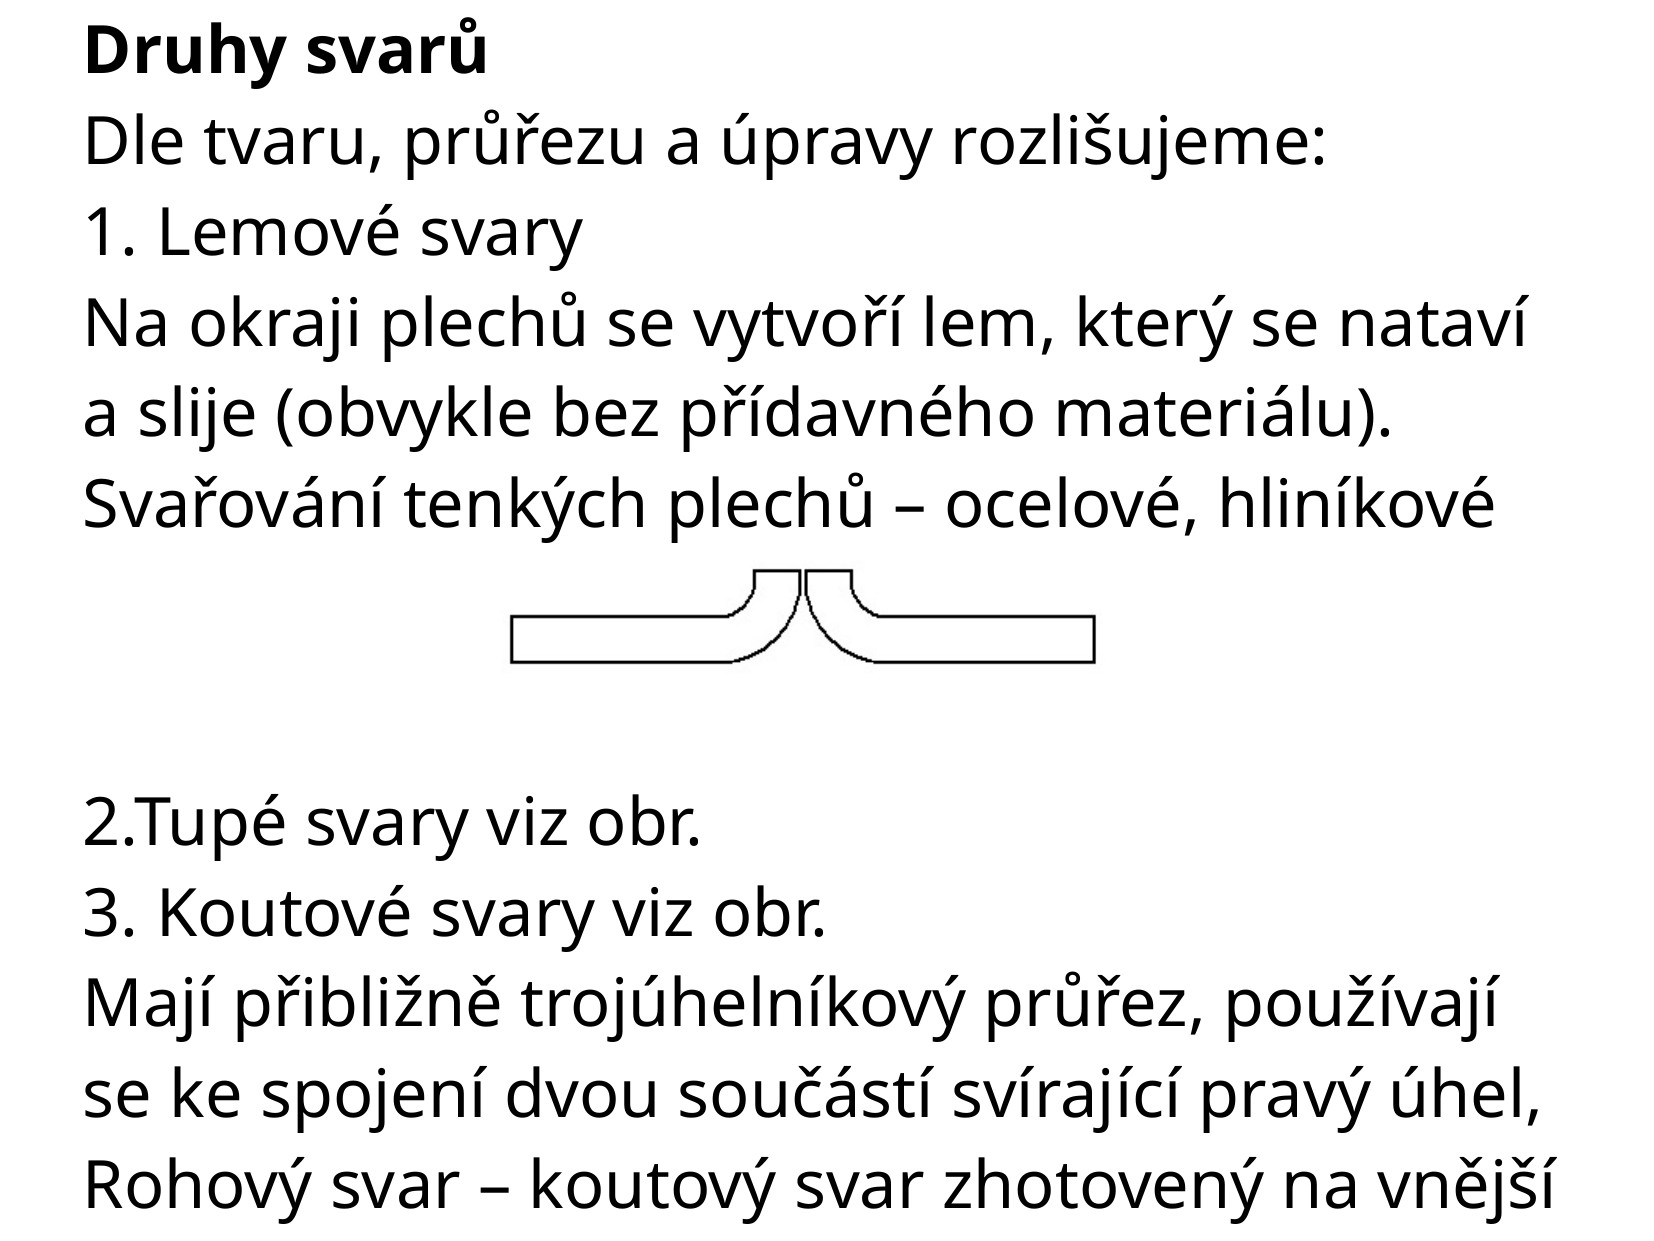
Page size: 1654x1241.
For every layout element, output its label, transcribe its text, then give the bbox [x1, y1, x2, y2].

picture [501, 560, 1107, 691]
subtitle Druhy svarů Dle tvaru, průřezu a úpravy rozlišujeme: 1. Lemové svary Na okraji plechů se vytvoří lem, který se nataví a slije (obvykle bez přídavného materiálu). Svařování tenkých plechů – ocelové, hliníkové 2.Tupé svary viz obr. 3. Koutové svary viz obr. Mají přibližně trojúhelníkový průřez, používají se ke spojení dvou součástí svírající pravý úhel, Rohový svar – koutový svar zhotovený na vnější straně plechů [82, 82, 1571, 1241]
